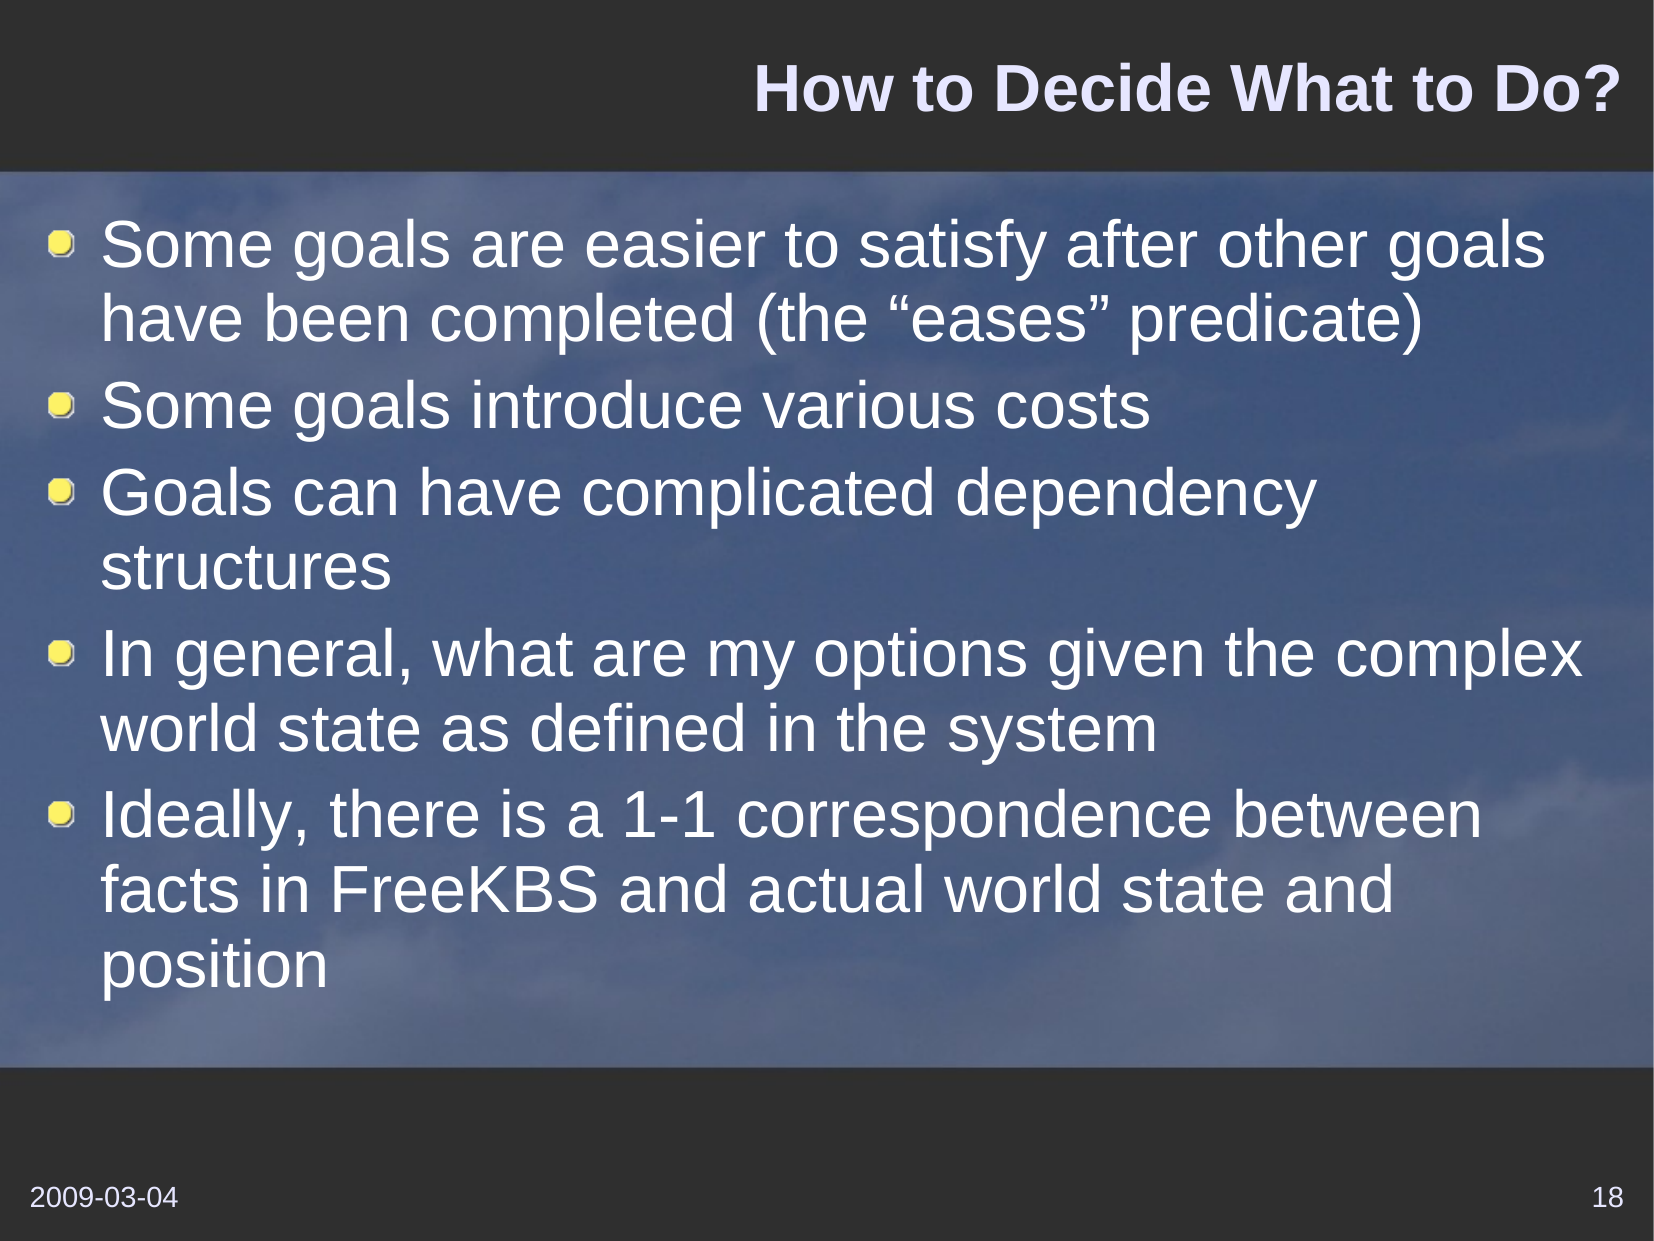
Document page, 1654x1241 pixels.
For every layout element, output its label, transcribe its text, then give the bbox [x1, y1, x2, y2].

picture [0, 0, 1654, 1241]
title How to Decide What to Do? [29, 29, 1625, 148]
list Some goals are easier to satisfy after other goals have been completed (the “eases” predicate) Some goals introduce various costs Goals can have complicated dependency structures In general, what are my options given the complex world state as defined in the system Ideally, there is a 1-1 correspondence between facts in FreeKBS and actual world state and position [29, 206, 1625, 1019]
